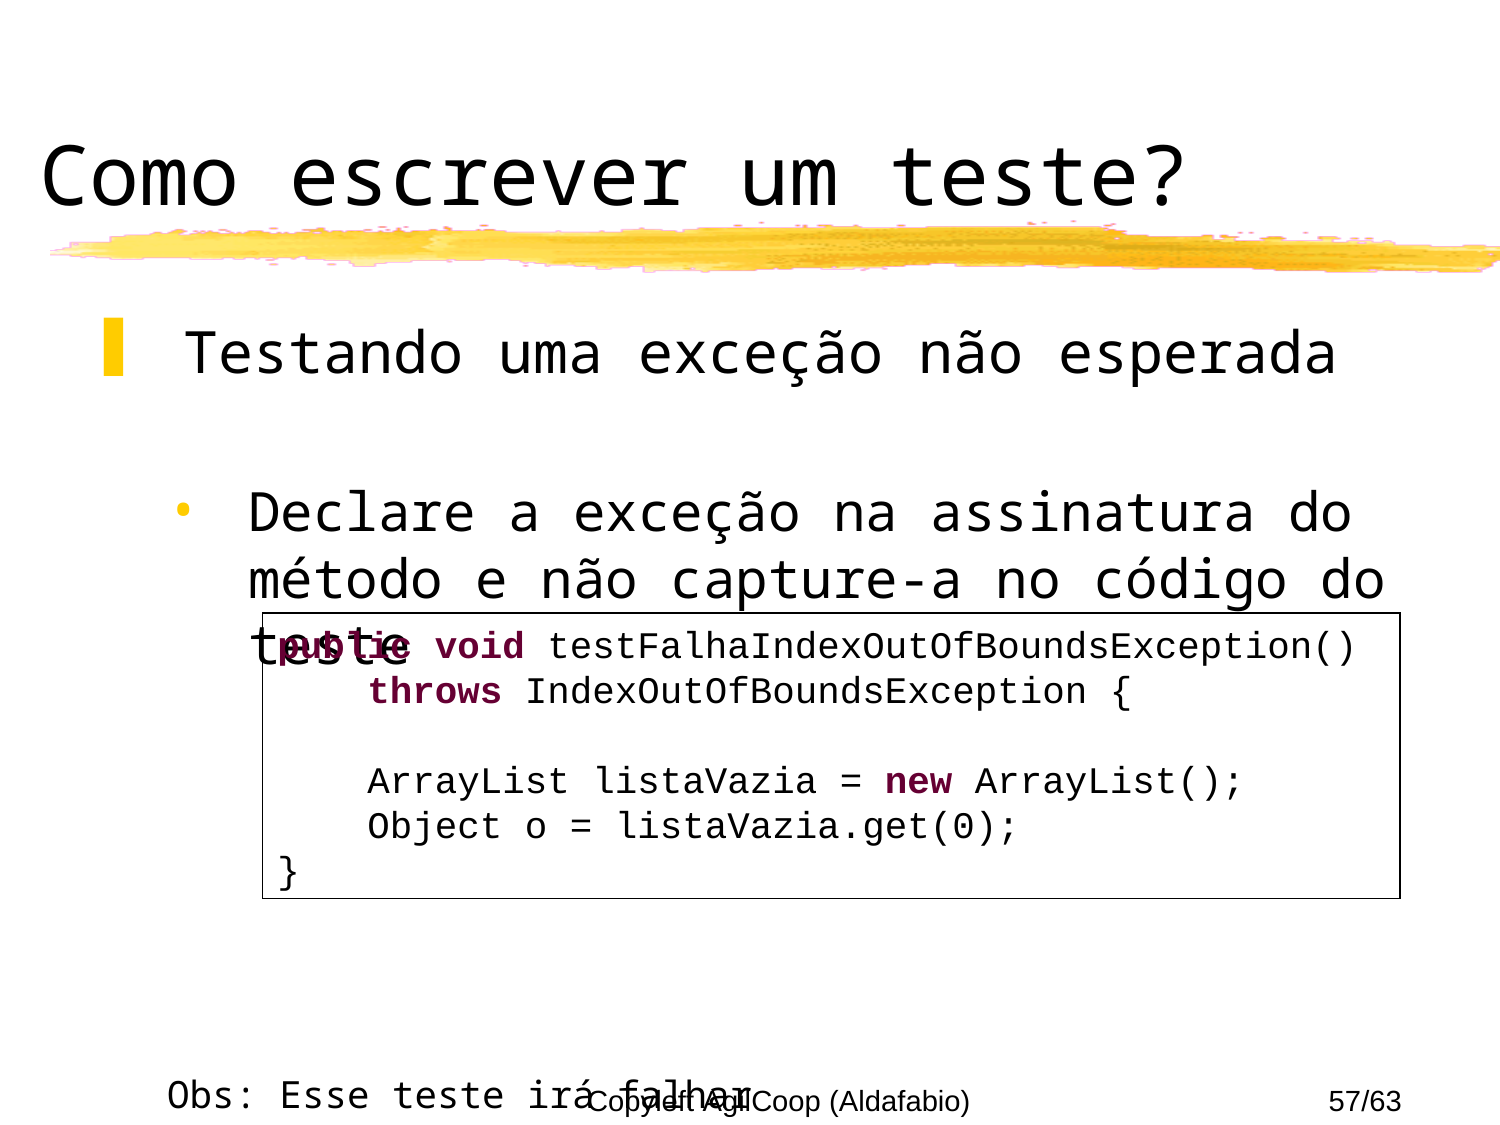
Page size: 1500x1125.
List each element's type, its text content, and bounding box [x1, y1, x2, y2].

text_box public void testFalhaIndexOutOfBoundsException() throws IndexOutOfBoundsException { ArrayList listaVazia = new ArrayList(); Object o = listaVazia.get(0); } [262, 612, 1401, 899]
list Testando uma exceção não esperada Declare a exceção na assinatura do método e não capture-a no código do teste Obs: Esse teste irá falhar [74, 309, 1417, 994]
picture [50, 215, 1500, 284]
title Como escrever um teste? [24, 74, 1488, 238]
